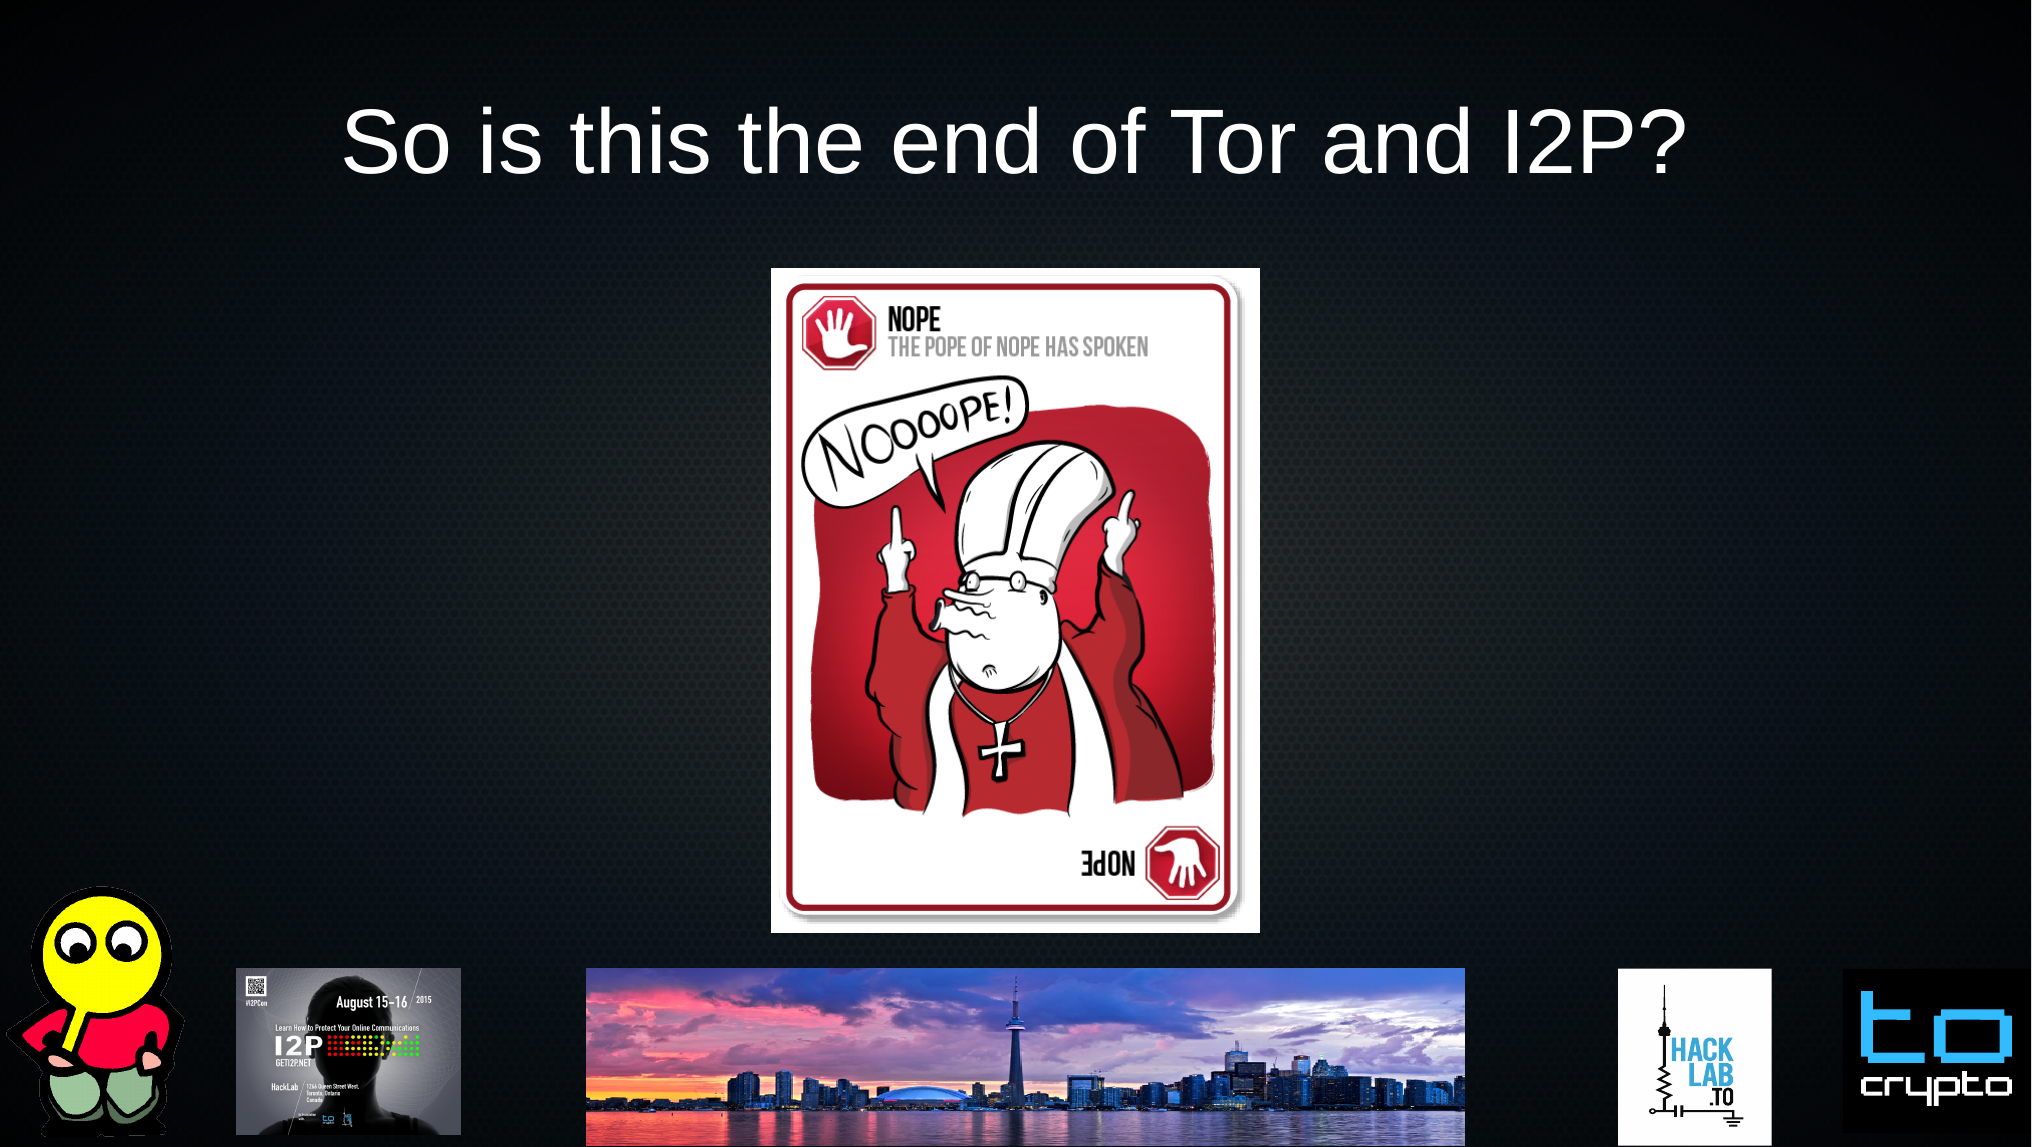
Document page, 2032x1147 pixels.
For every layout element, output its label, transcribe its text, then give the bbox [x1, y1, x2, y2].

picture [0, 0, 2032, 1147]
title So is this the end of Tor and I2P? [101, 45, 1930, 237]
